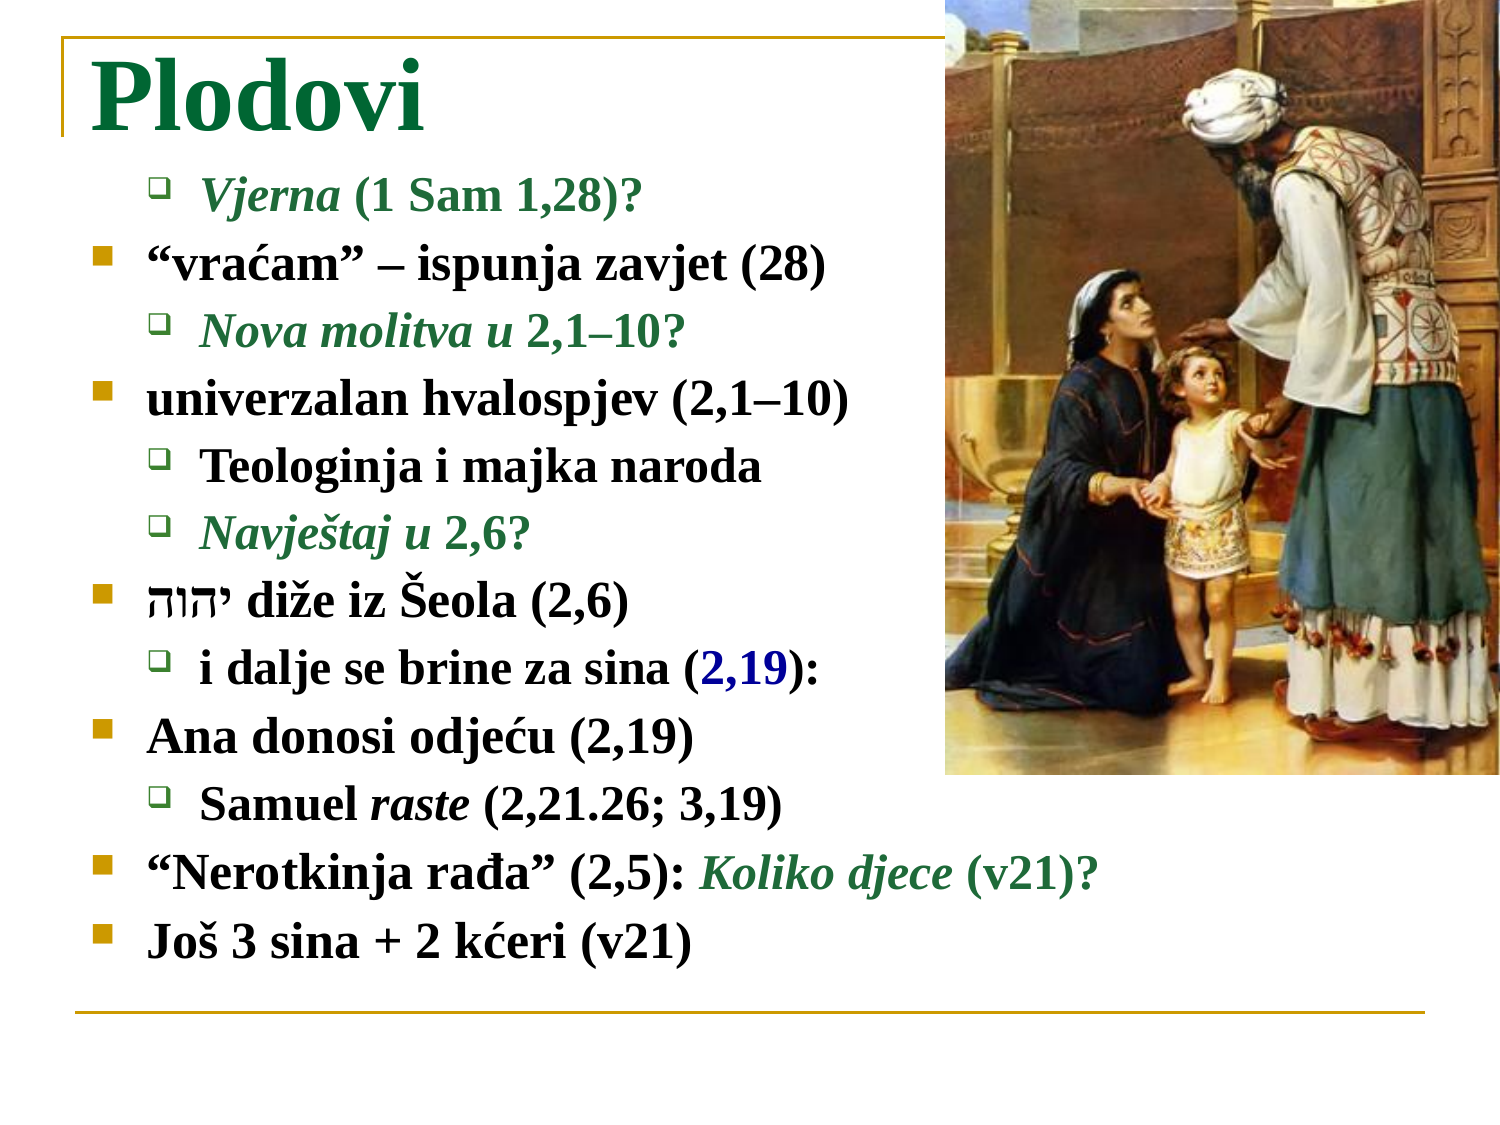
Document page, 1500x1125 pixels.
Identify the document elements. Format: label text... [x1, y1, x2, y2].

list Vjerna (1 Sam 1,28)? “vraćam” – ispunja zavjet (28) Nova molitva u 2,1–10? univerzalan hvalospjev (2,1–10) Teologinja i majka naroda Navještaj u 2,6? יהוה diže iz Šeola (2,6) i dalje se brine za sina (2,19): Ana donosi odjeću (2,19) Samuel raste (2,21.26; 3,19) “Nerotkinja rađa” (2,5): Koliko djece (v21)? Još 3 sina + 2 kćeri (v21) [74, 160, 1365, 1006]
picture [945, 0, 1500, 775]
title Plodovi [75, 19, 945, 160]
